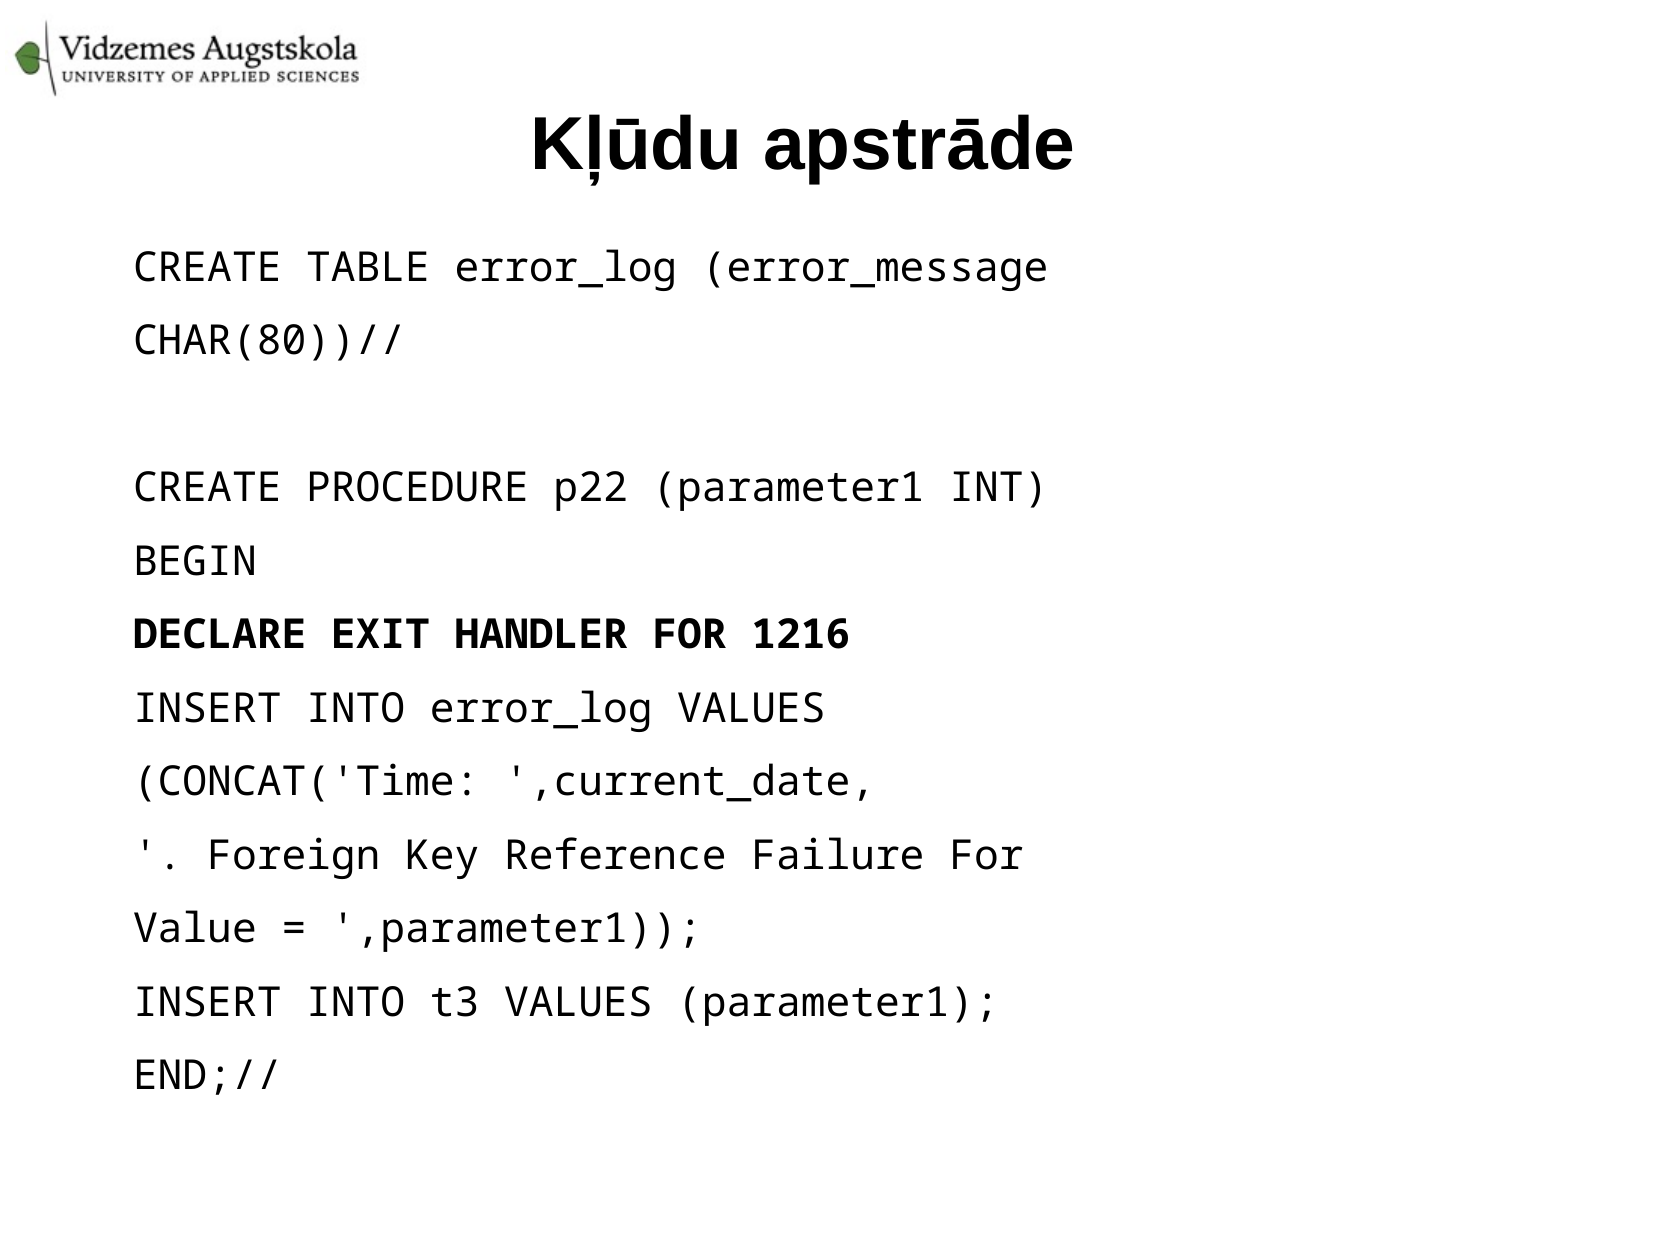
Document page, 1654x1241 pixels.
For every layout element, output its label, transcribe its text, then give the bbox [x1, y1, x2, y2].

list CREATE TABLE error_log (error_message CHAR(80))// CREATE PROCEDURE p22 (parameter1 INT) BEGIN DECLARE EXIT HANDLER FOR 1216 INSERT INTO error_log VALUES (CONCAT('Time: ',current_date, '. Foreign Key Reference Failure For Value = ',parameter1)); INSERT INTO t3 VALUES (parameter1); END;// [82, 236, 1569, 1107]
picture [5, 2, 368, 113]
title Kļūdu apstrāde [94, 103, 1512, 188]
